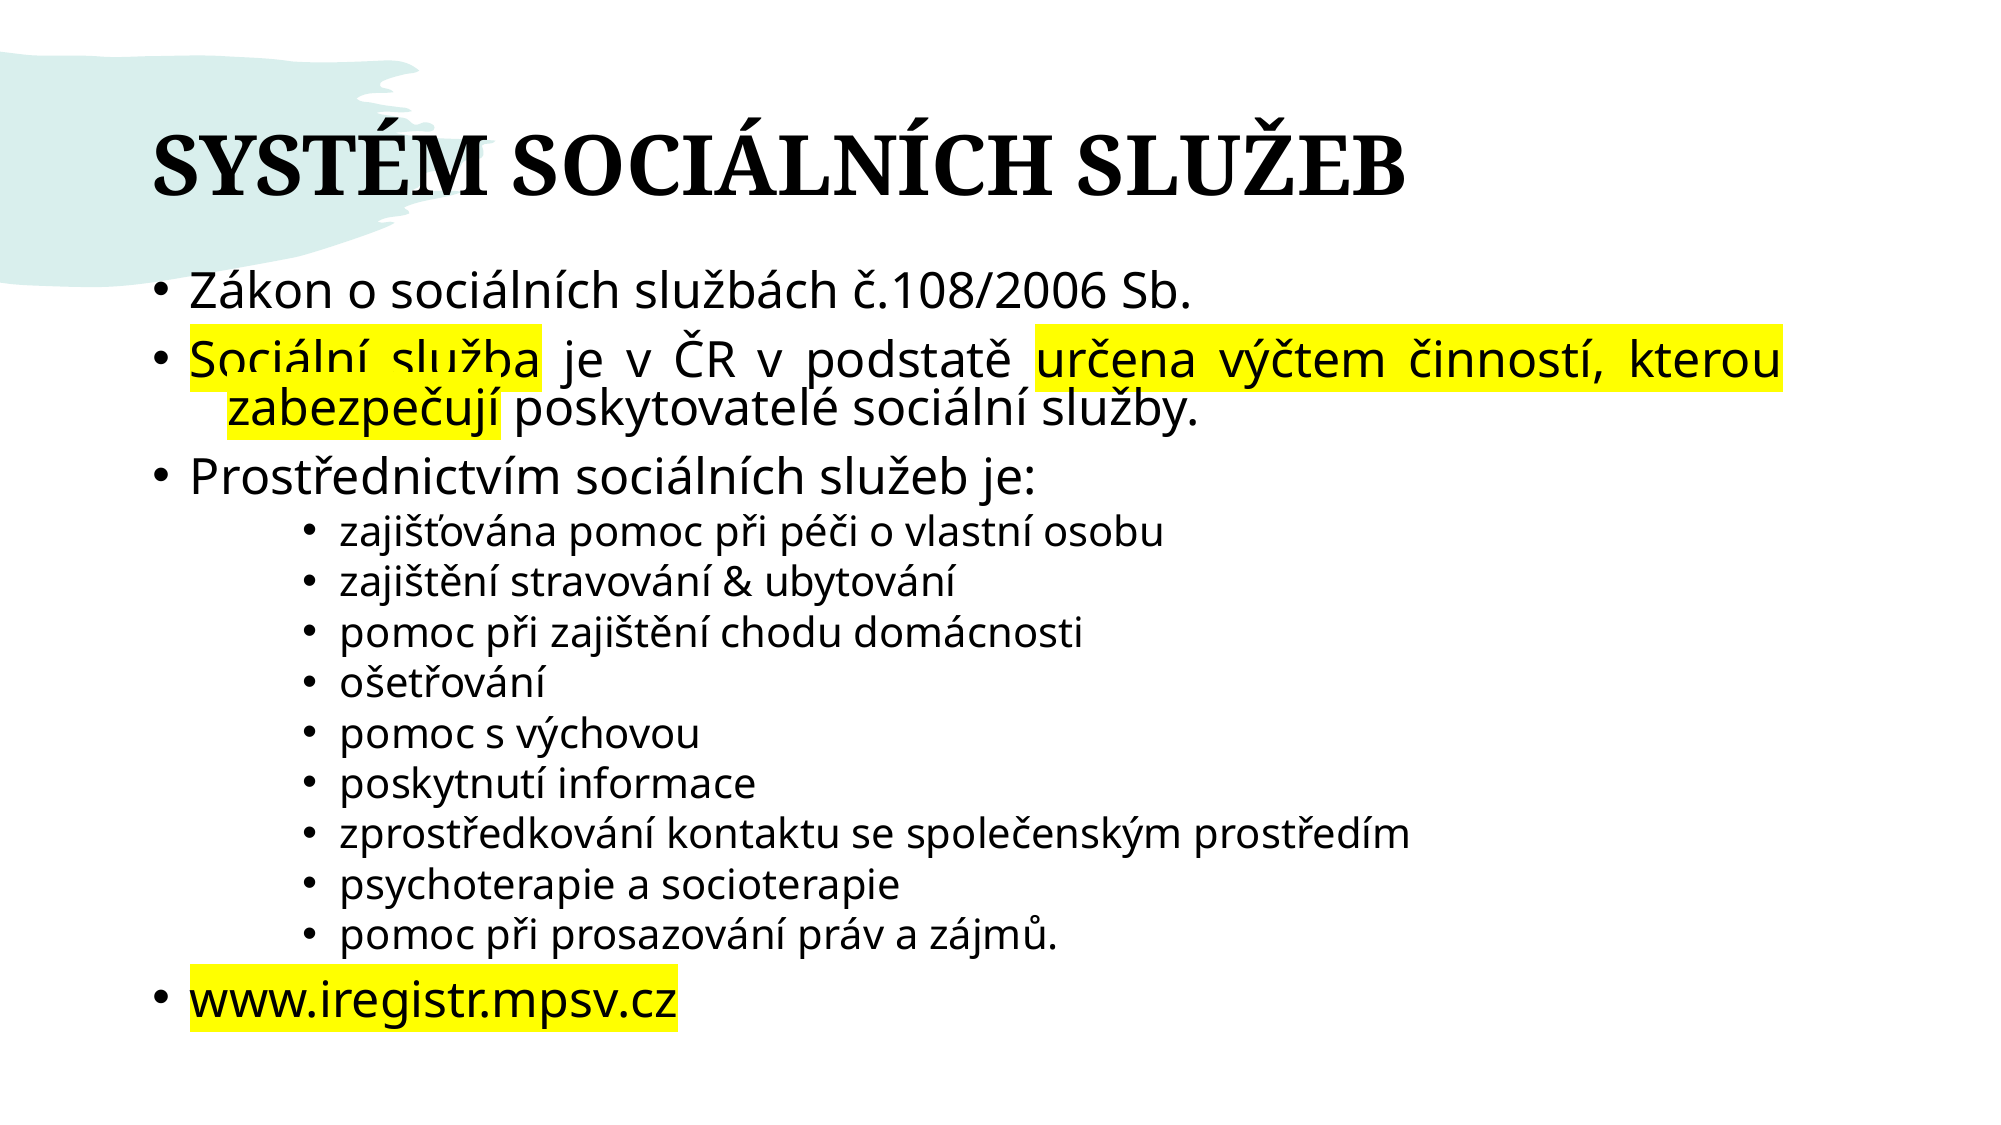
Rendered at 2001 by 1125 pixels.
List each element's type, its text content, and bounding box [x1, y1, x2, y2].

list Zákon o sociálních službách č.108/2006 Sb. Sociální služba je v ČR v podstatě určena výčtem činností, kterou zabezpečují poskytovatelé sociální služby. Prostřednictvím sociálních služeb je: zajišťována pomoc při péči o vlastní osobu zajištění stravování & ubytování pomoc při zajištění chodu domácnosti ošetřování pomoc s výchovou poskytnutí informace zprostředkování kontaktu se společenským prostředím psychoterapie a socioterapie pomoc při prosazování práv a zájmů. www.iregistr.mpsv.cz [137, 262, 1852, 1066]
title SYSTÉM SOCIÁLNÍCH SLUŽEB [137, 59, 1863, 278]
